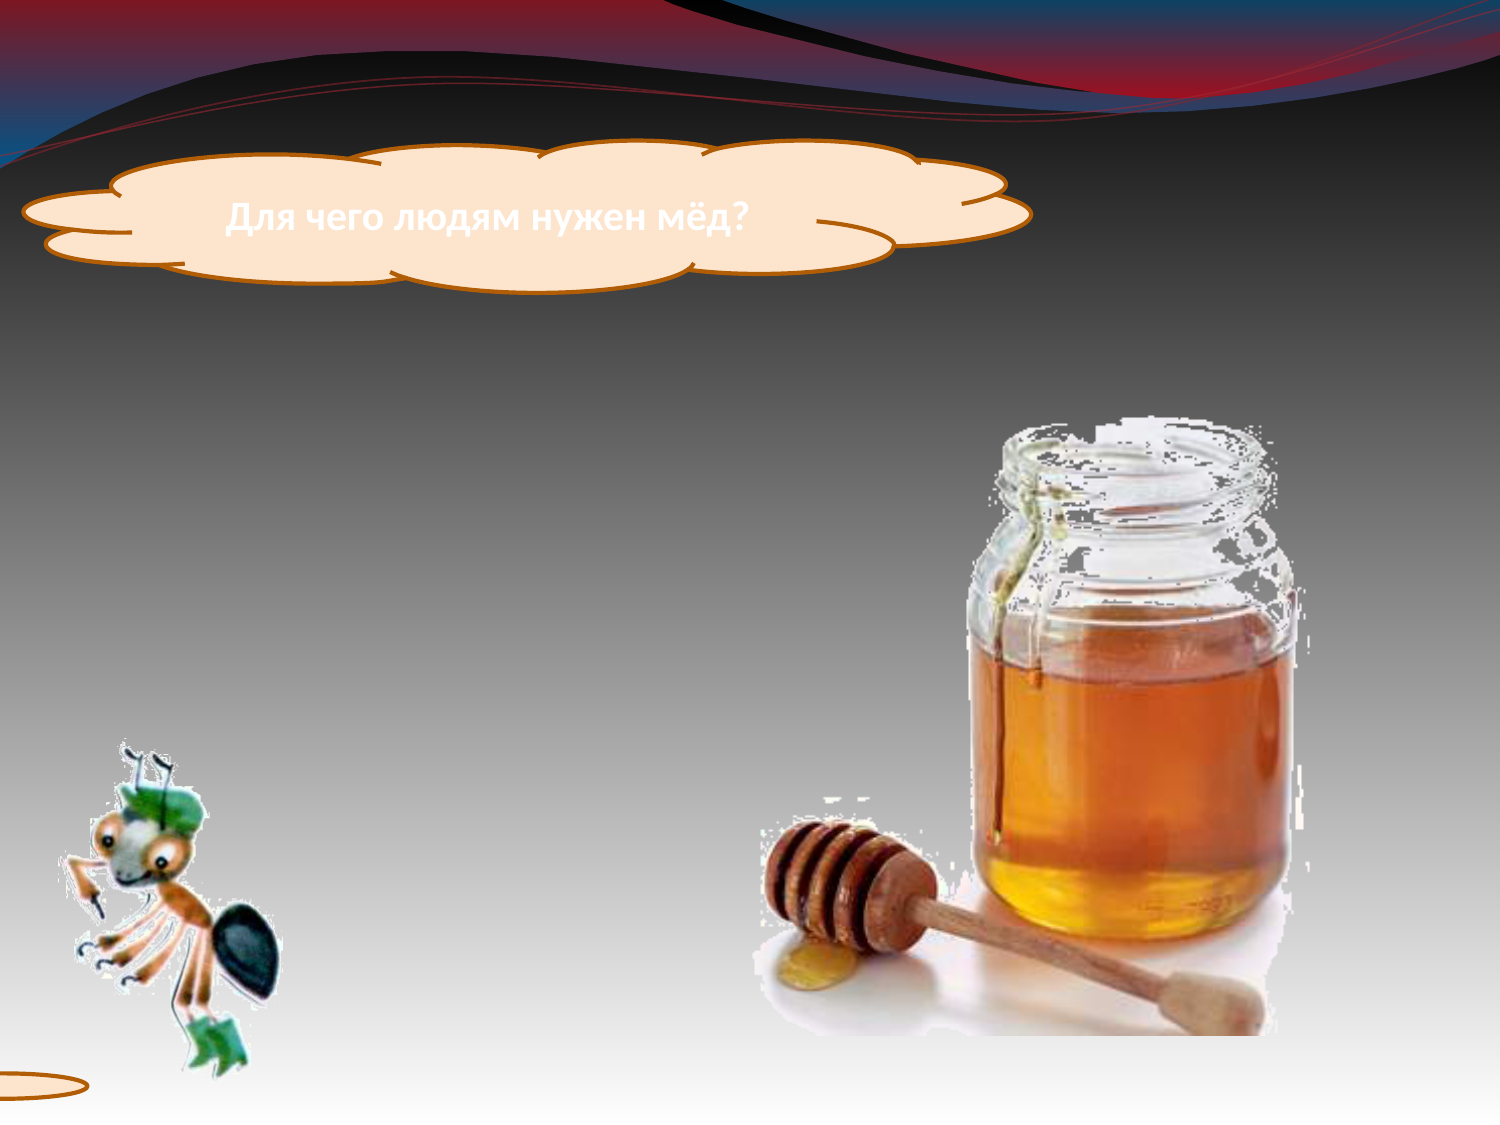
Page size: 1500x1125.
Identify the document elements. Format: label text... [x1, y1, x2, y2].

picture [58, 738, 290, 1090]
text_box Для чего людям нужен мёд? [0, 1073, 88, 1099]
picture [632, 410, 1500, 1036]
text_box Для чего людям нужен мёд? [23, 140, 1032, 293]
